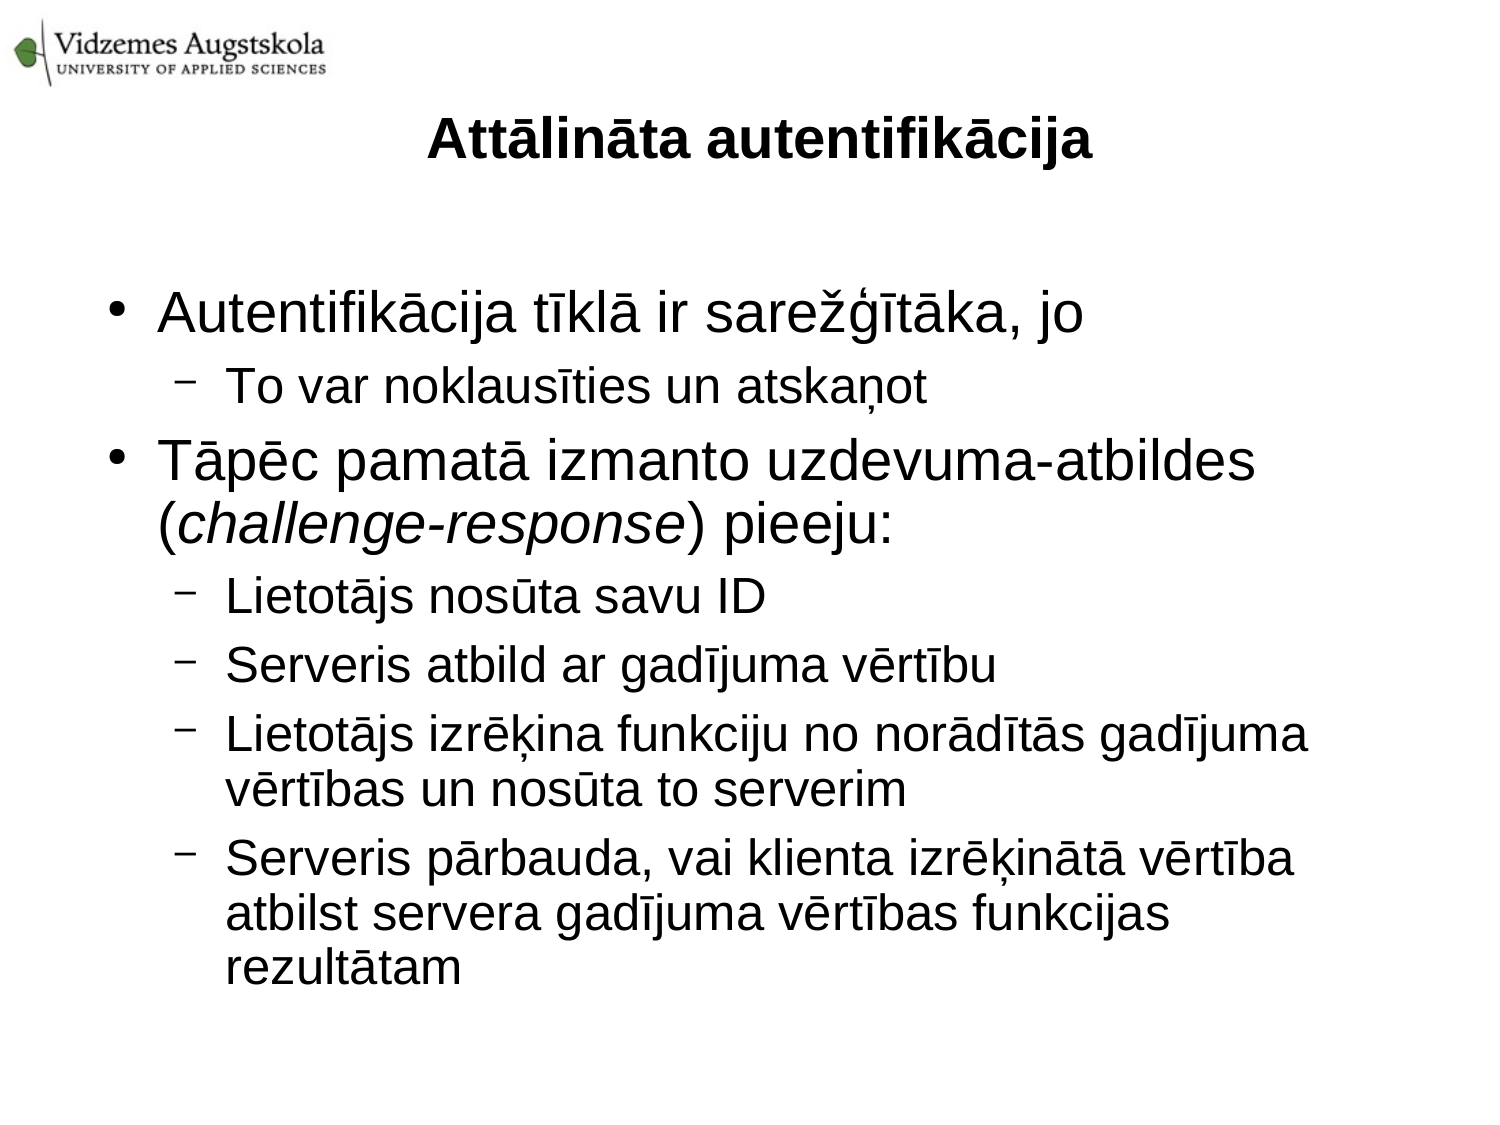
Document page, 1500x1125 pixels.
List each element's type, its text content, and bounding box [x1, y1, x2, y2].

title Attālināta autentifikācija [75, 45, 1426, 233]
list Autentifikācija tīklā ir sarežģītāka, jo To var noklausīties un atskaņot Tāpēc pamatā izmanto uzdevuma-atbildes (challenge-response) pieeju: Lietotājs nosūta savu ID Serveris atbild ar gadījuma vērtību Lietotājs izrēķina funkciju no norādītās gadījuma vērtības un nosūta to serverim Serveris pārbauda, vai klienta izrēķinātā vērtība atbilst servera gadījuma vērtības funkcijas rezultātam [75, 274, 1426, 1006]
picture [5, 2, 334, 102]
